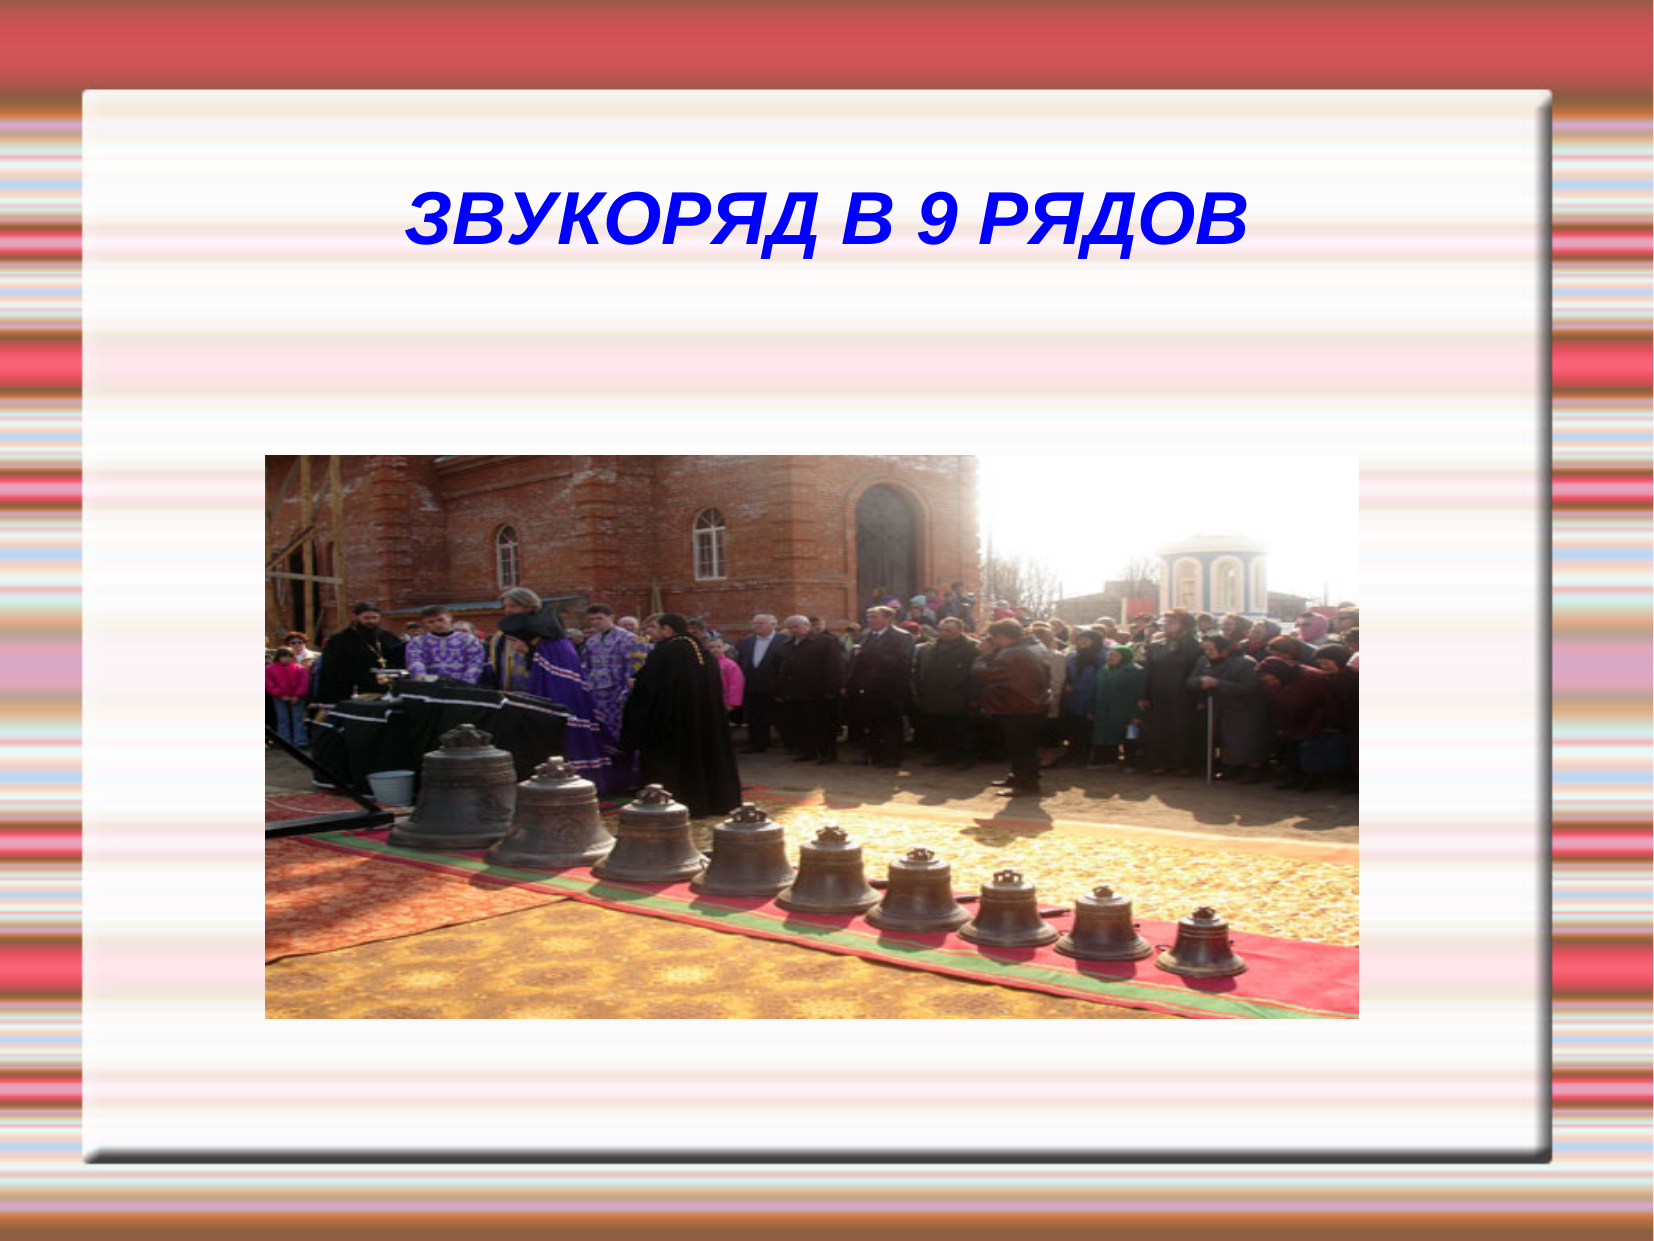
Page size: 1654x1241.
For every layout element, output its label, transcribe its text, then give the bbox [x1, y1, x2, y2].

picture [0, 0, 1654, 1241]
title ЗВУКОРЯД В 9 РЯДОВ [121, 114, 1534, 322]
